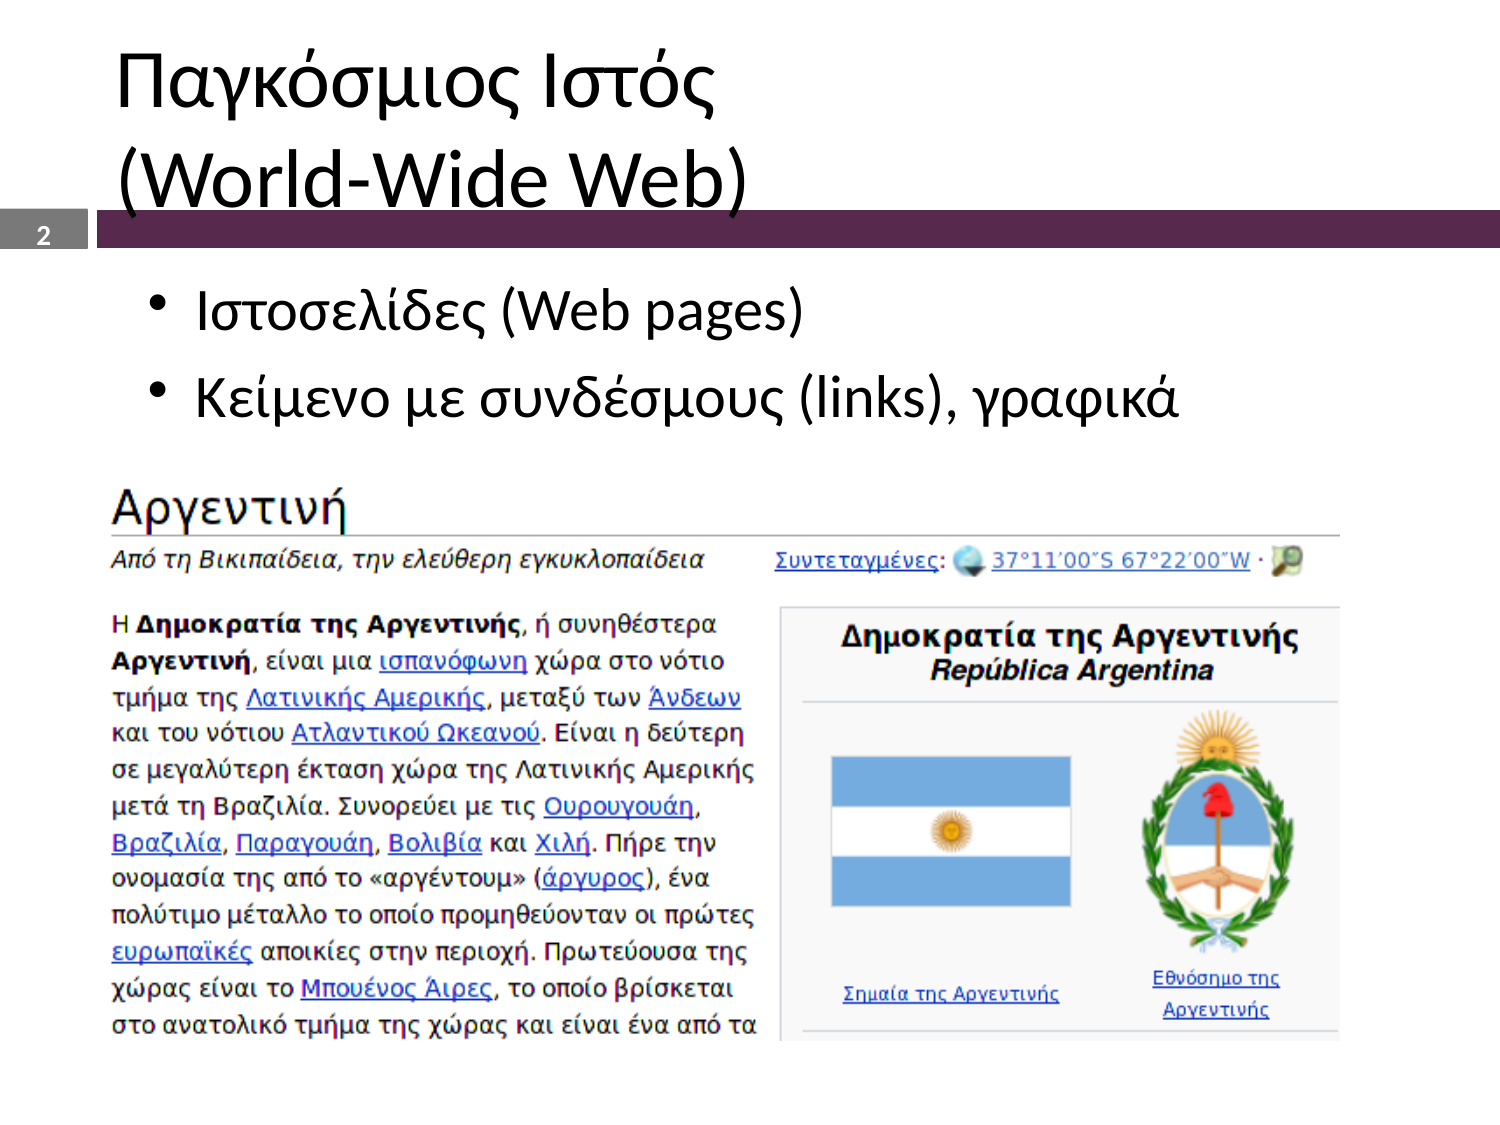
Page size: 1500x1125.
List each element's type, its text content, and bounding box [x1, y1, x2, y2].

picture [96, 465, 1340, 1041]
text_box [0, 208, 88, 249]
list Ιστοσελίδες (Web pages) Κείμενο με συνδέσμους (links), γραφικά [100, 262, 1438, 1000]
title Παγκόσμιος Ιστός (World-Wide Web) [100, 19, 1438, 182]
